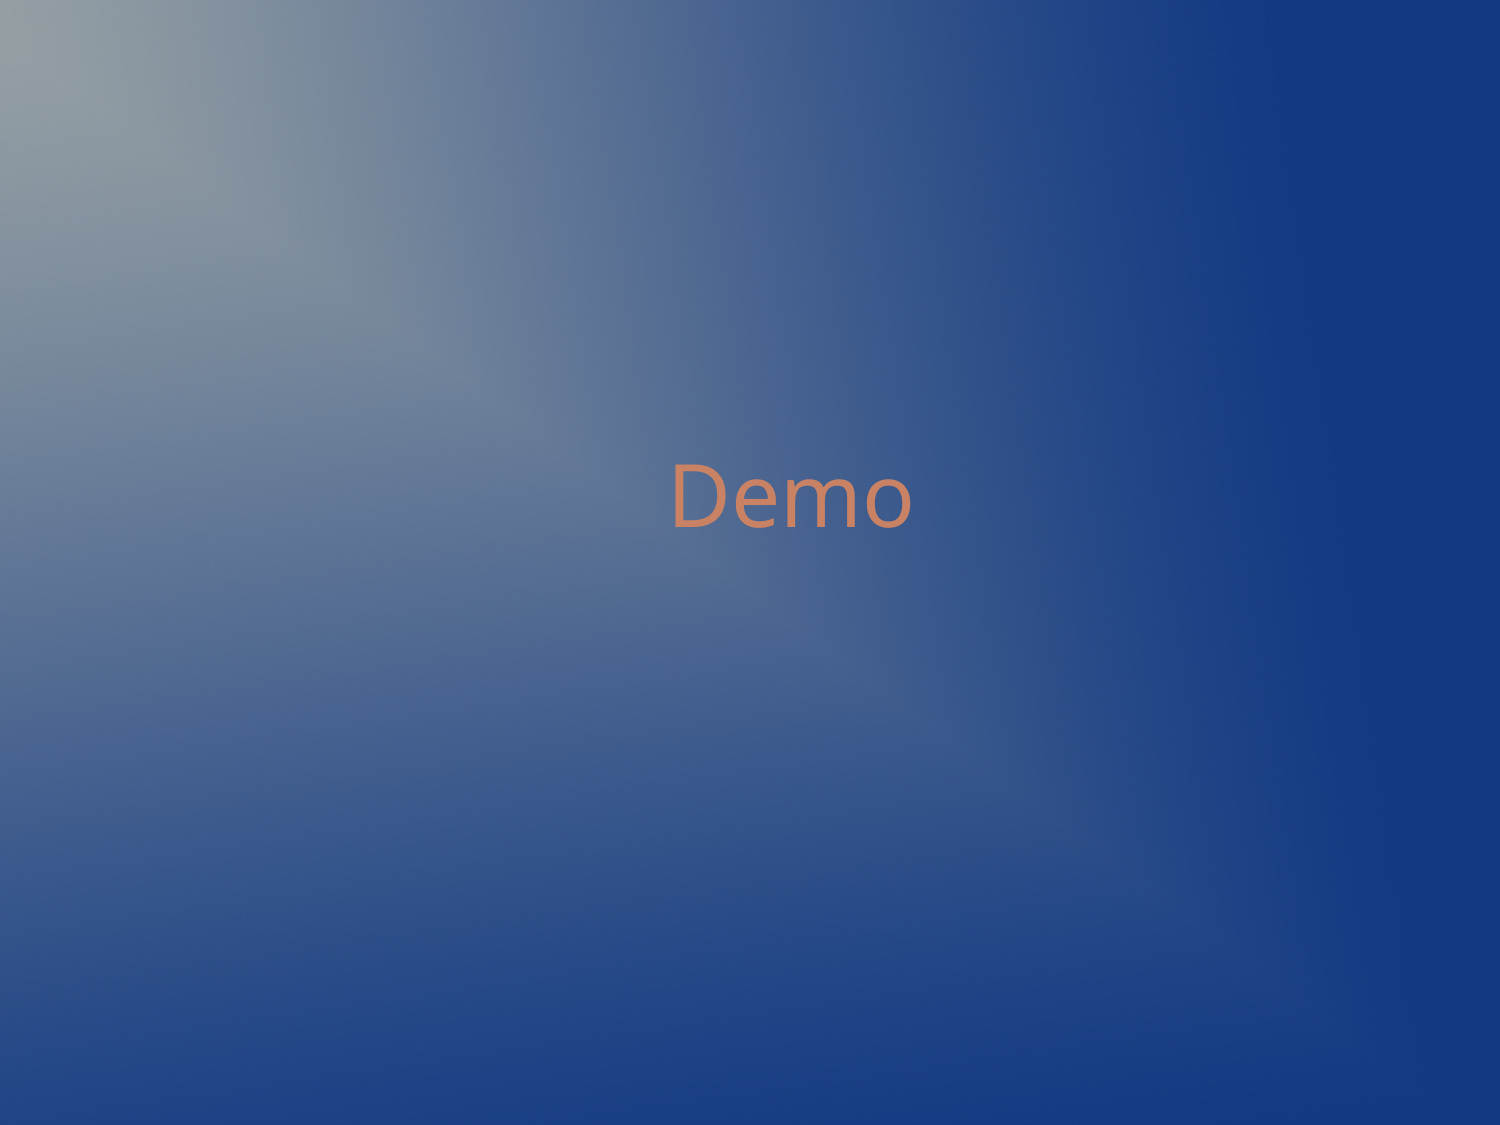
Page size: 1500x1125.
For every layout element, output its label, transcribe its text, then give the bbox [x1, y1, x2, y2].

title Demo [76, 432, 1427, 663]
picture [0, 0, 1500, 1125]
